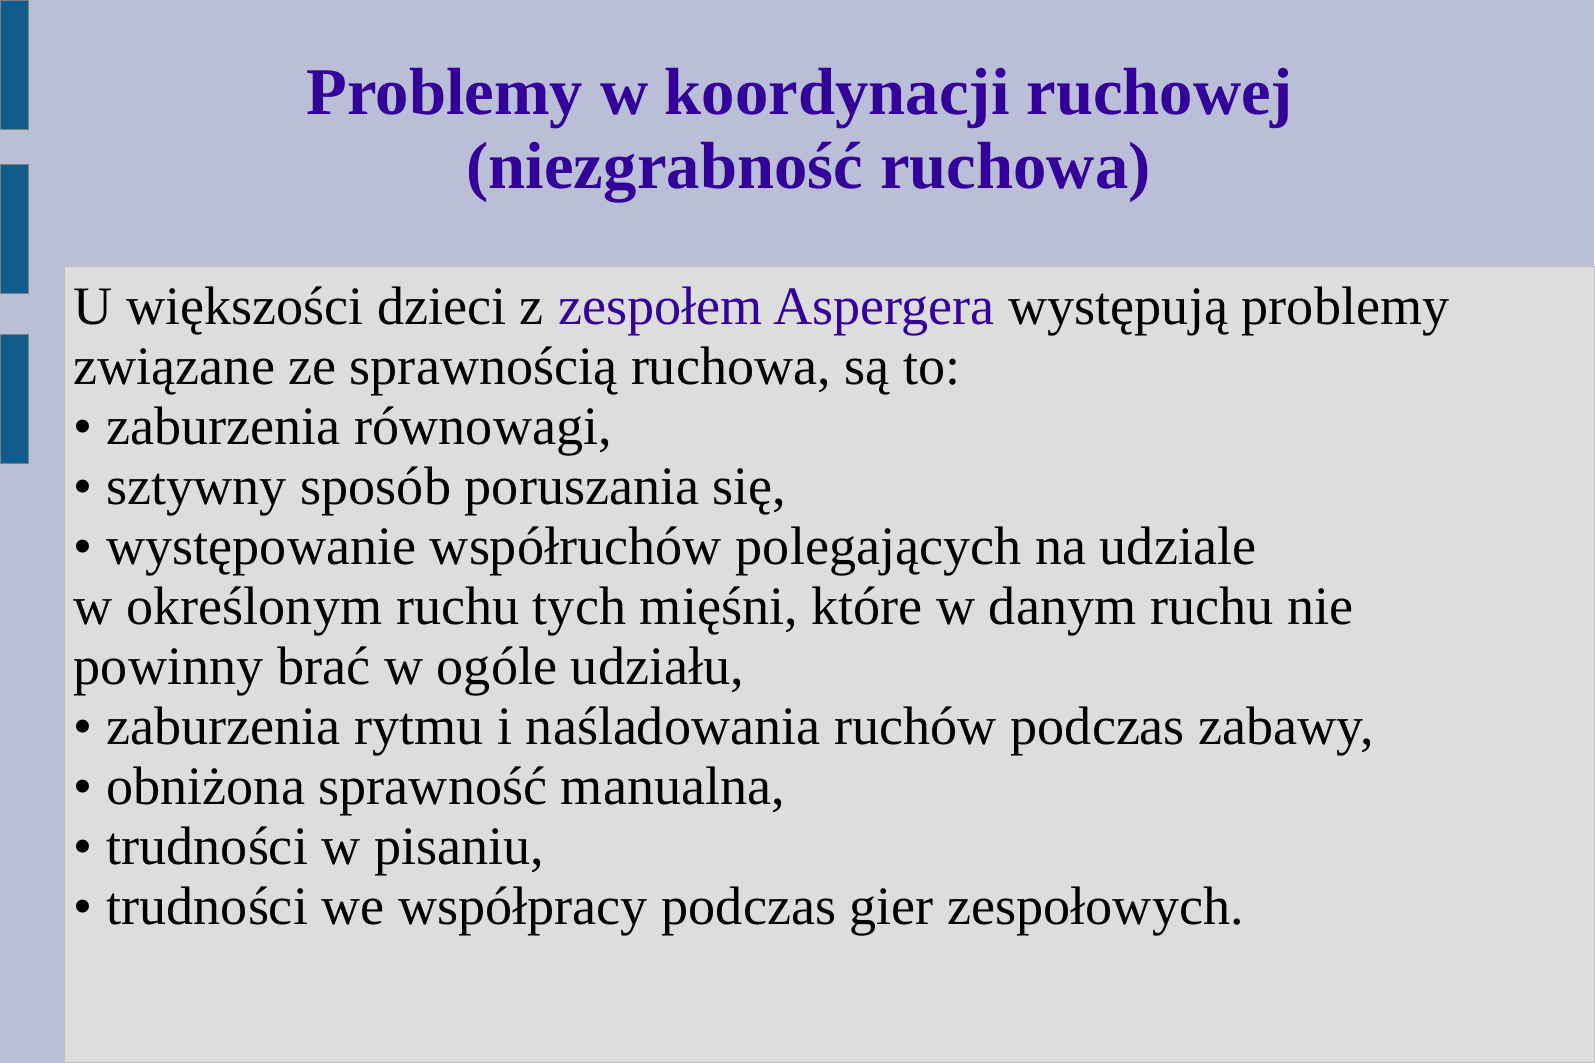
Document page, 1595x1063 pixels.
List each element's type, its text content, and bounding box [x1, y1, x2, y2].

text_box Problemy w koordynacji ruchowej (niezgrabność ruchowa) U większości dzieci z zespołem Aspergera występują problemy związane ze sprawnością ruchowa, są to: • zaburzenia równowagi, • sztywny sposób poruszania się, • występowanie współruchów polegających na udziale w określonym ruchu tych mięśni, które w danym ruchu nie powinny brać w ogóle udziału, • zaburzenia rytmu i naśladowania ruchów podczas zabawy, • obniżona sprawność manualna, • trudności w pisaniu, • trudności we współpracy podczas gier zespołowych. [59, 47, 1560, 1063]
